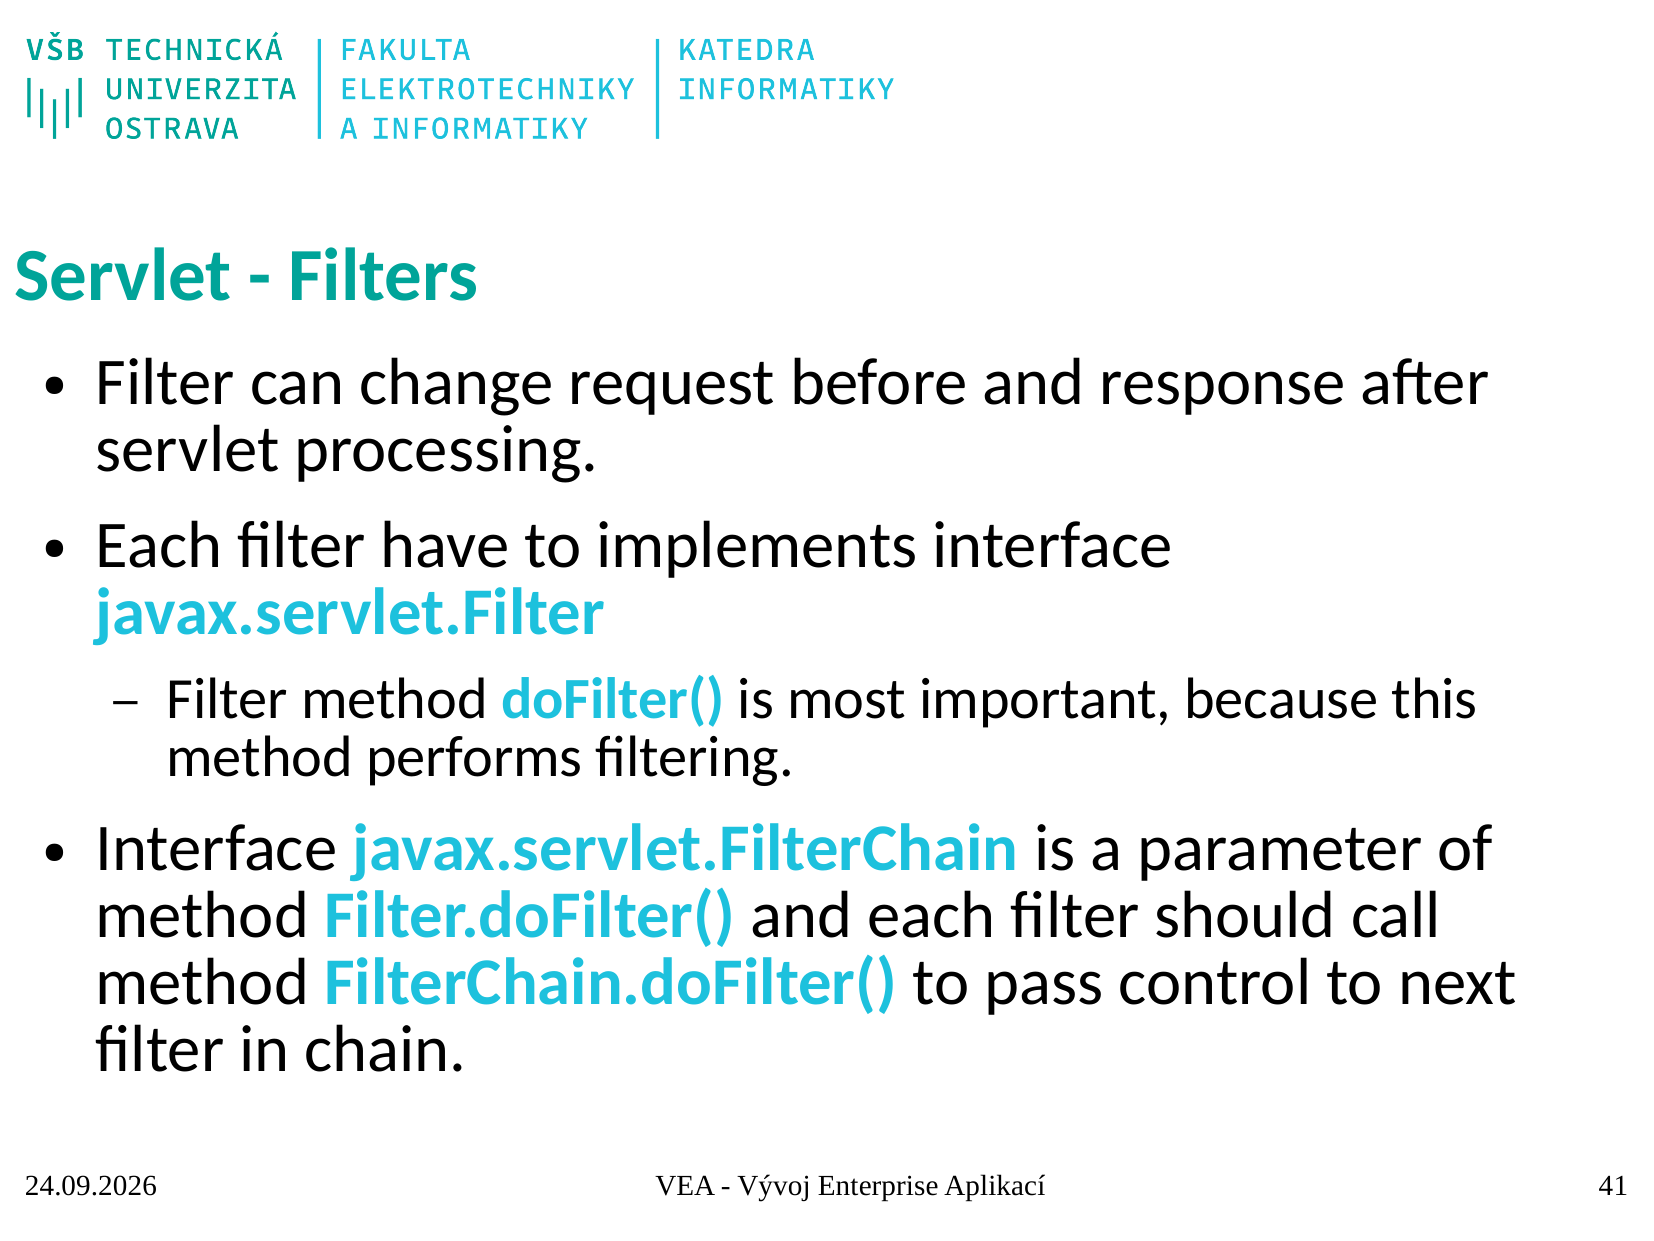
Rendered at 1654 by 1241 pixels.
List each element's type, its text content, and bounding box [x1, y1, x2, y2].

title Servlet - Filters [14, 165, 1619, 319]
list Filter can change request before and response after servlet processing. Each filter have to implements interface javax.servlet.Filter Filter method doFilter() is most important, because this method performs filtering. Interface javax.servlet.FilterChain is a parameter of method Filter.doFilter() and each filter should call method FilterChain.doFilter() to pass control to next filter in chain. [24, 354, 1629, 1146]
picture [26, 31, 894, 139]
